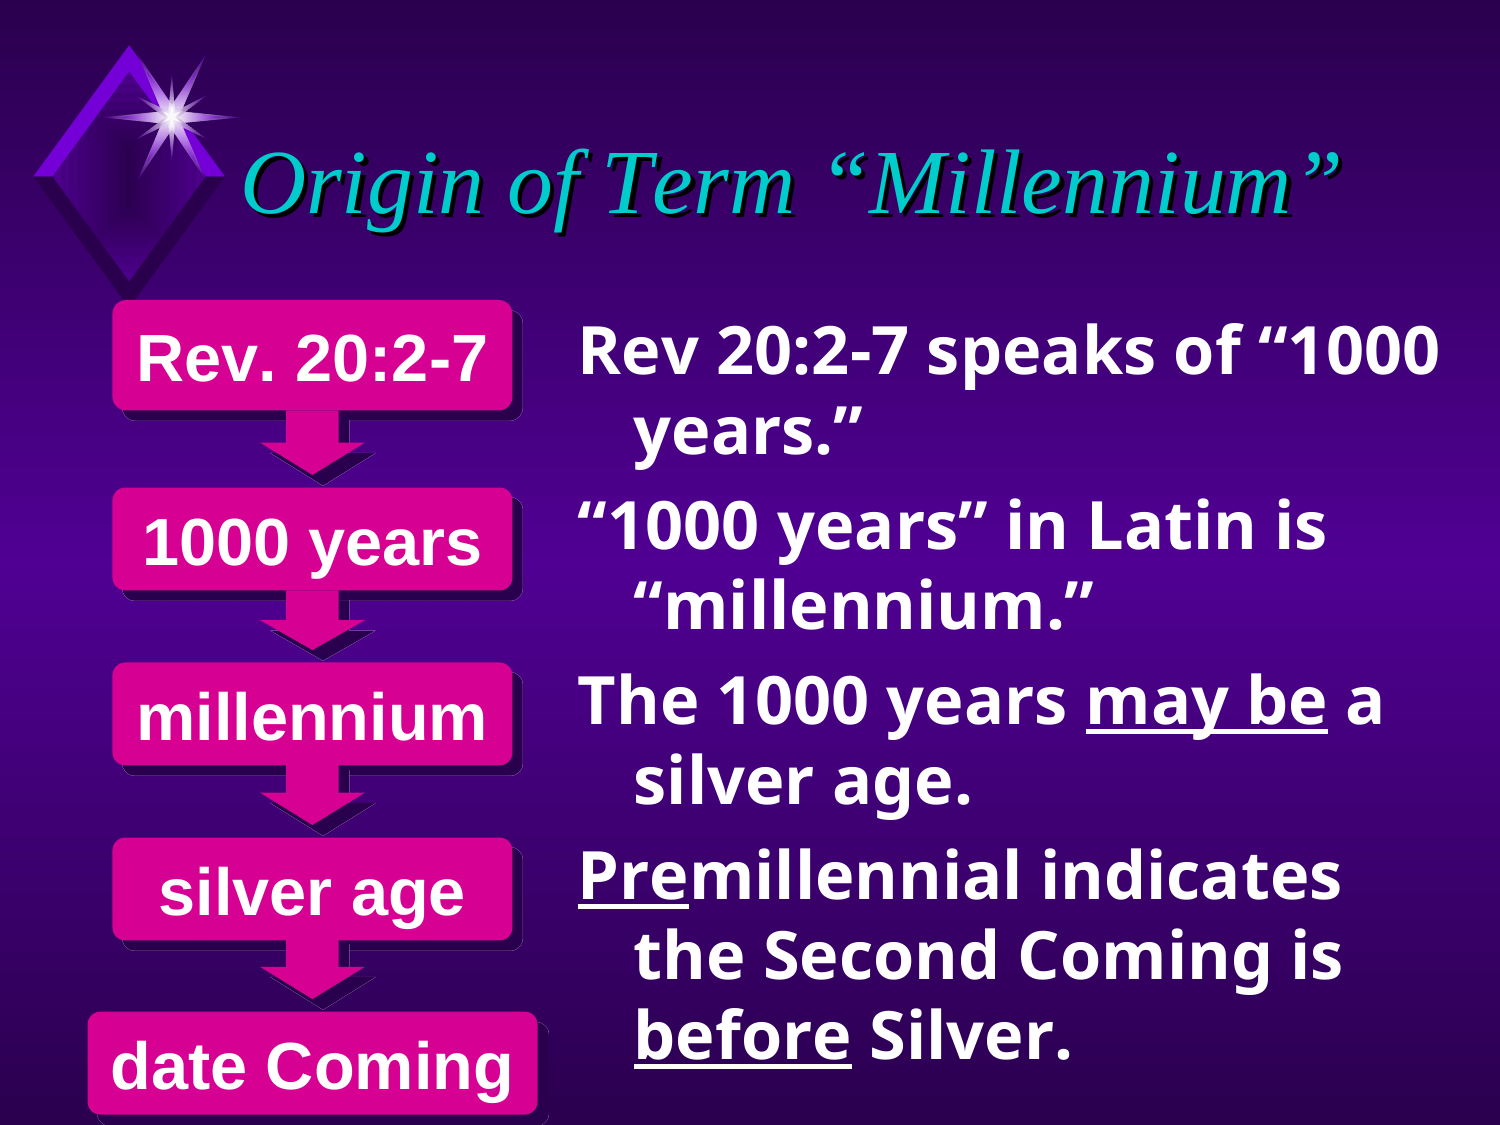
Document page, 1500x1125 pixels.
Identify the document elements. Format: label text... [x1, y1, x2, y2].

text_box Rev. 20:2-7 [112, 299, 513, 411]
text_box The 1000 years may be a silver age. [562, 649, 1463, 824]
text_box millennium [112, 662, 513, 766]
text_box Premillennial indicates the Second Coming is before Silver. [562, 824, 1463, 1125]
text_box [260, 410, 365, 475]
text_box Rev 20:2-7 speaks of “1000 years.” [562, 299, 1463, 474]
text_box [260, 590, 365, 651]
title Origin of Term “Millennium” [224, 78, 1388, 288]
text_box silver age [112, 837, 513, 941]
text_box 1000 years [112, 487, 513, 591]
text_box date Coming [87, 1011, 538, 1115]
text_box “1000 years” in Latin is “millennium.” [562, 474, 1463, 649]
text_box [260, 760, 365, 826]
text_box [260, 934, 365, 1000]
